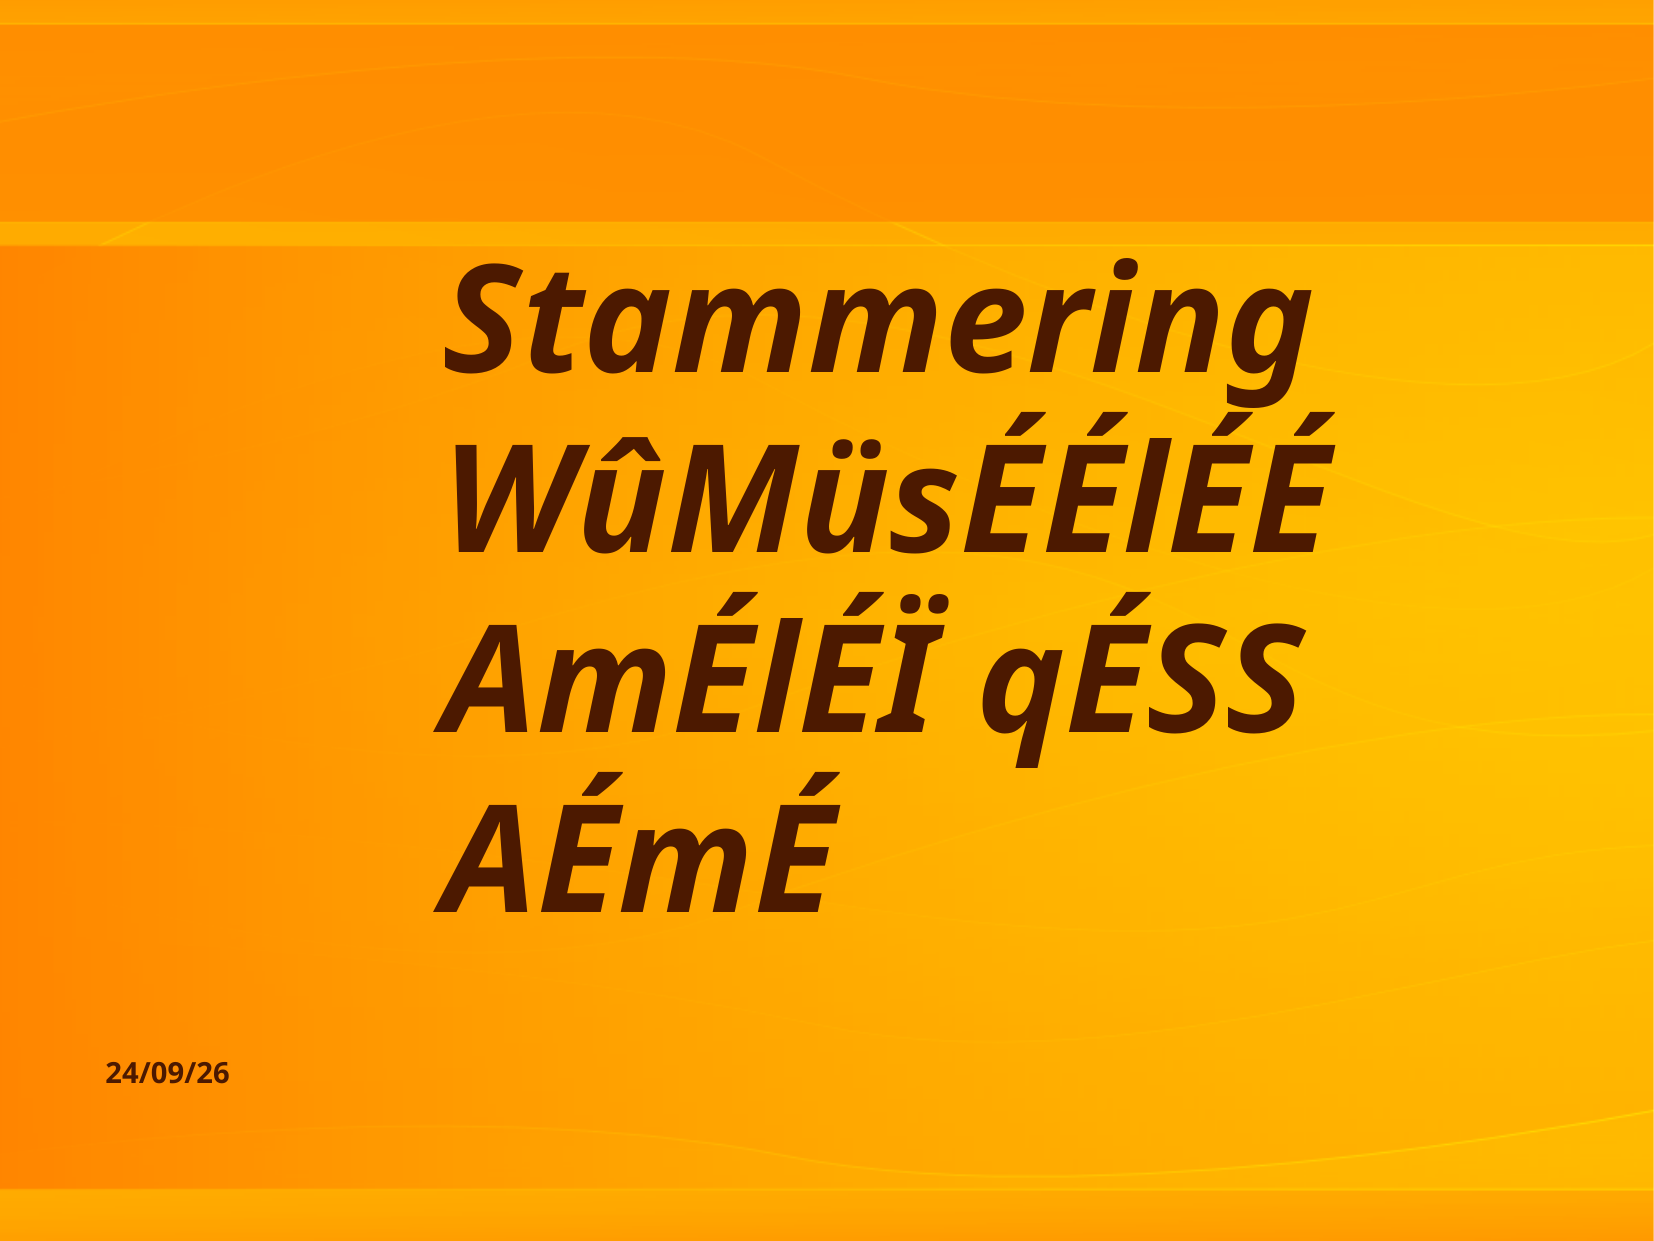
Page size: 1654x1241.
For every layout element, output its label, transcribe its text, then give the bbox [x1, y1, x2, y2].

title Stammering WûMüsÉÉlÉÉ AmÉlÉÏ qÉSS AÉmÉ [383, 222, 1636, 1006]
text_box [22, 1054, 313, 1140]
